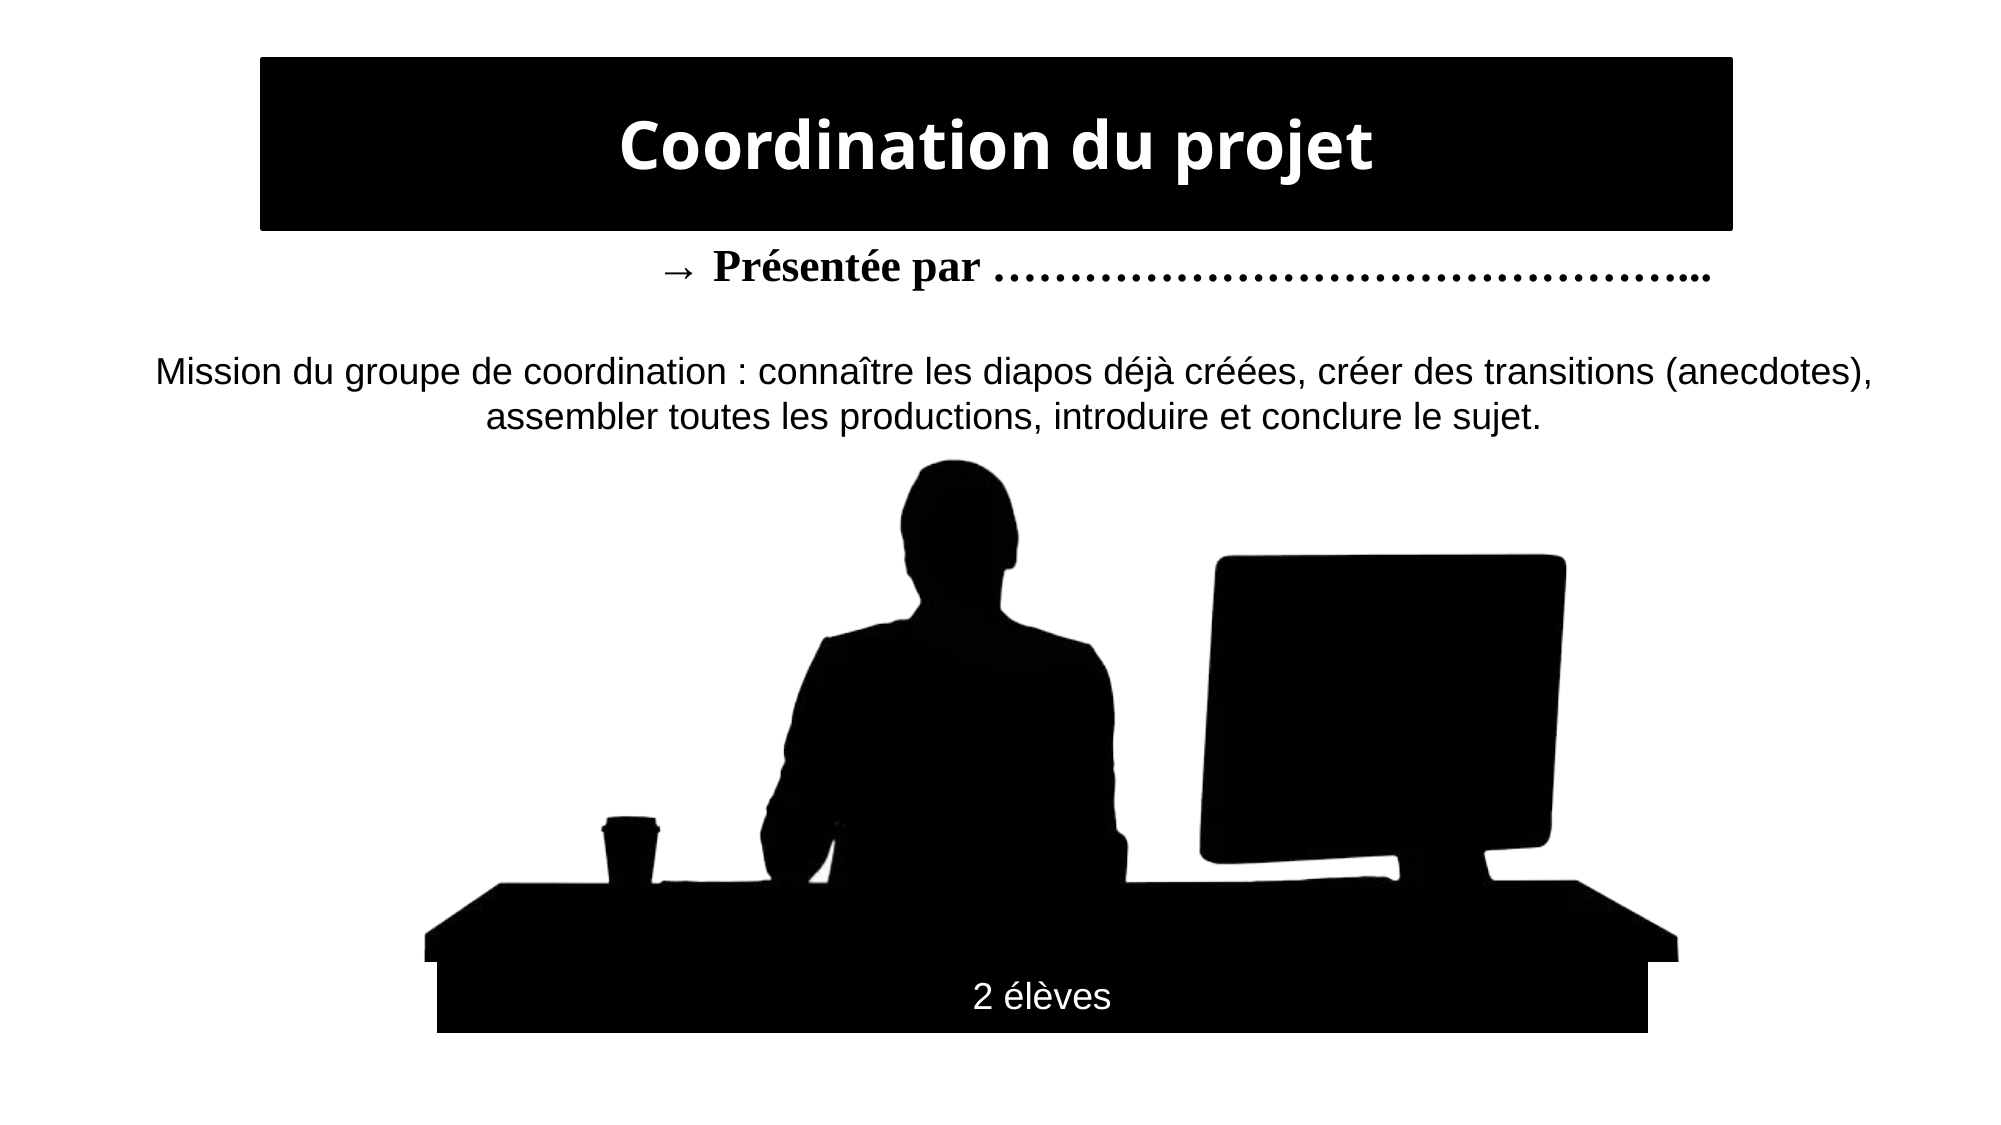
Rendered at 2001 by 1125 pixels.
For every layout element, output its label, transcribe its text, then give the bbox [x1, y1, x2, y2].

text_box Mission du groupe de coordination : connaître les diapos déjà créées, créer des transitions (anecdotes), assembler toutes les productions, introduire et conclure le sujet. [84, 339, 1945, 439]
text_box Coordination du projet [262, 58, 1731, 229]
text_box 2 élèves [437, 962, 1648, 1033]
text_box → Présentée par ………………………………………... [624, 233, 1728, 300]
picture [395, 370, 1726, 962]
